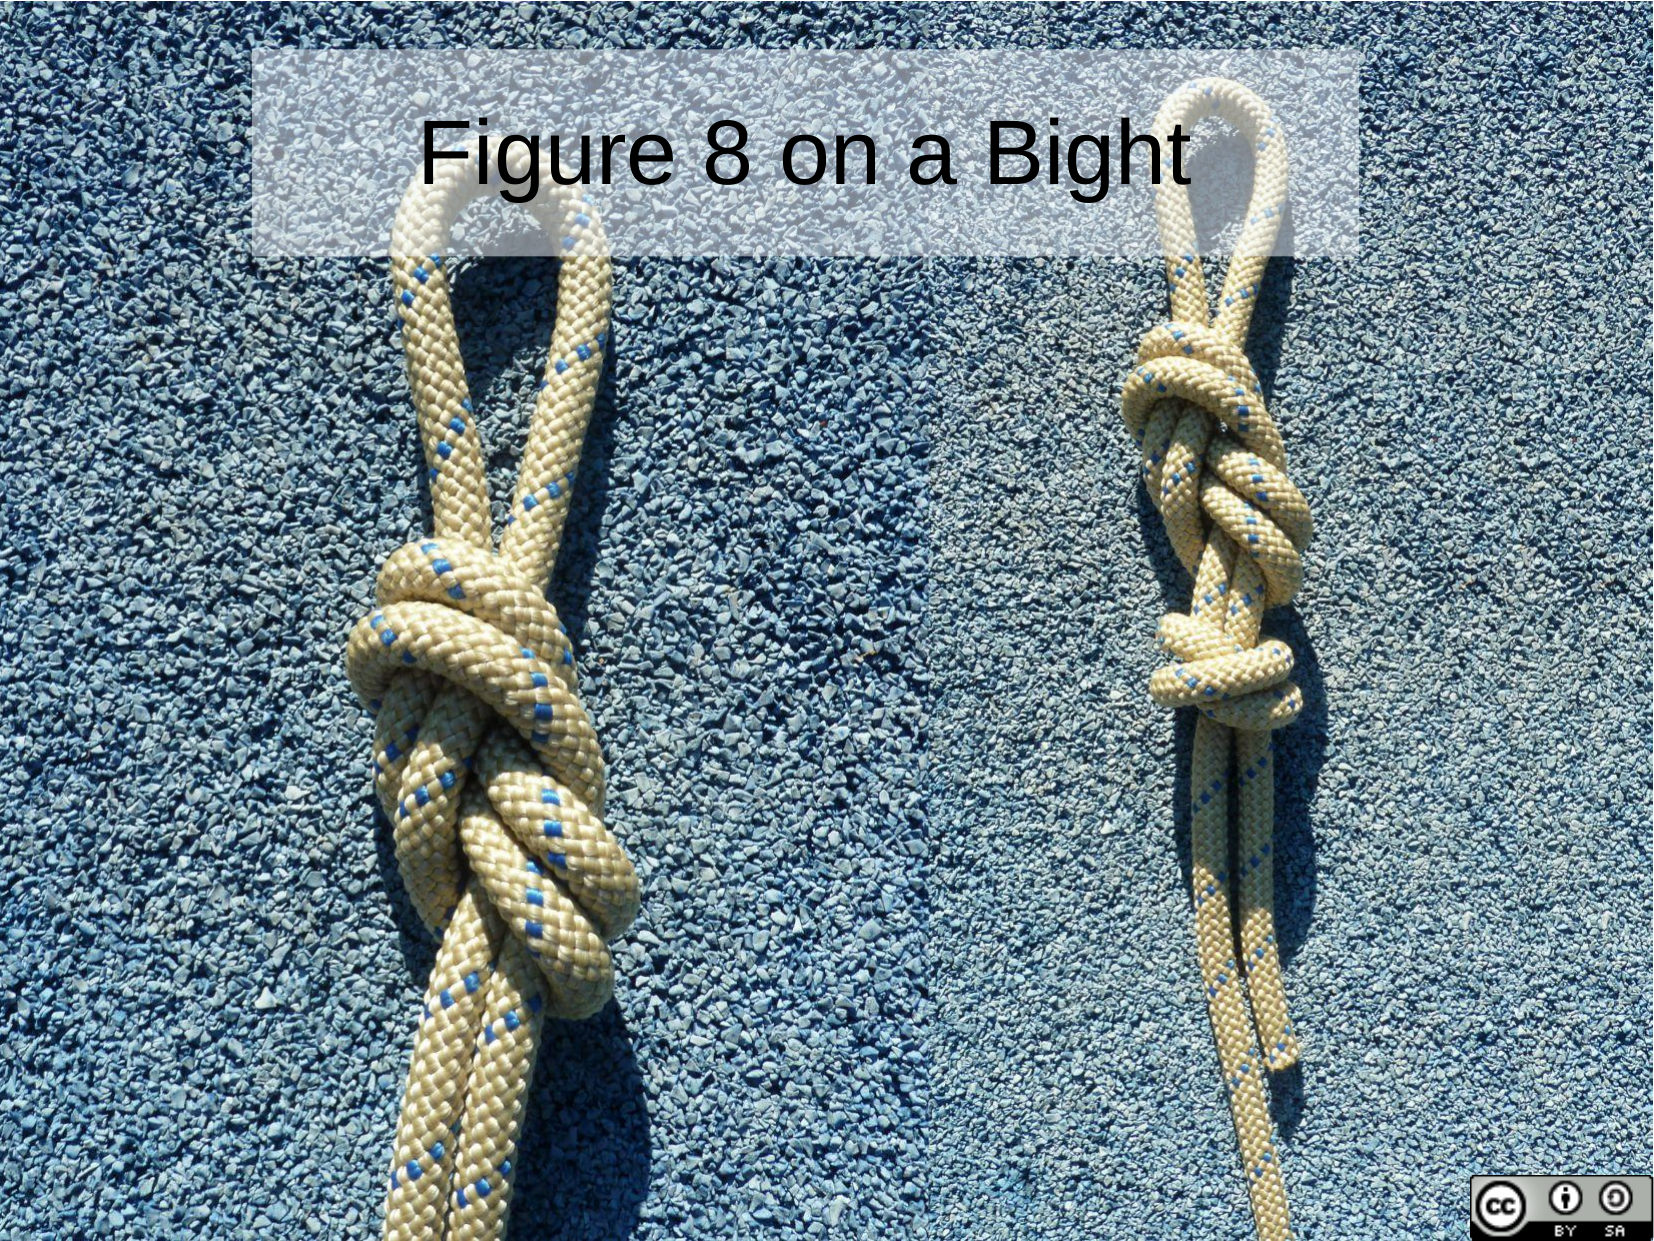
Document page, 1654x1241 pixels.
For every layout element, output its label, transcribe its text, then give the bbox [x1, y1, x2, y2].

title Figure 8 on a Bight [251, 49, 1360, 257]
picture [0, 1, 1654, 1241]
